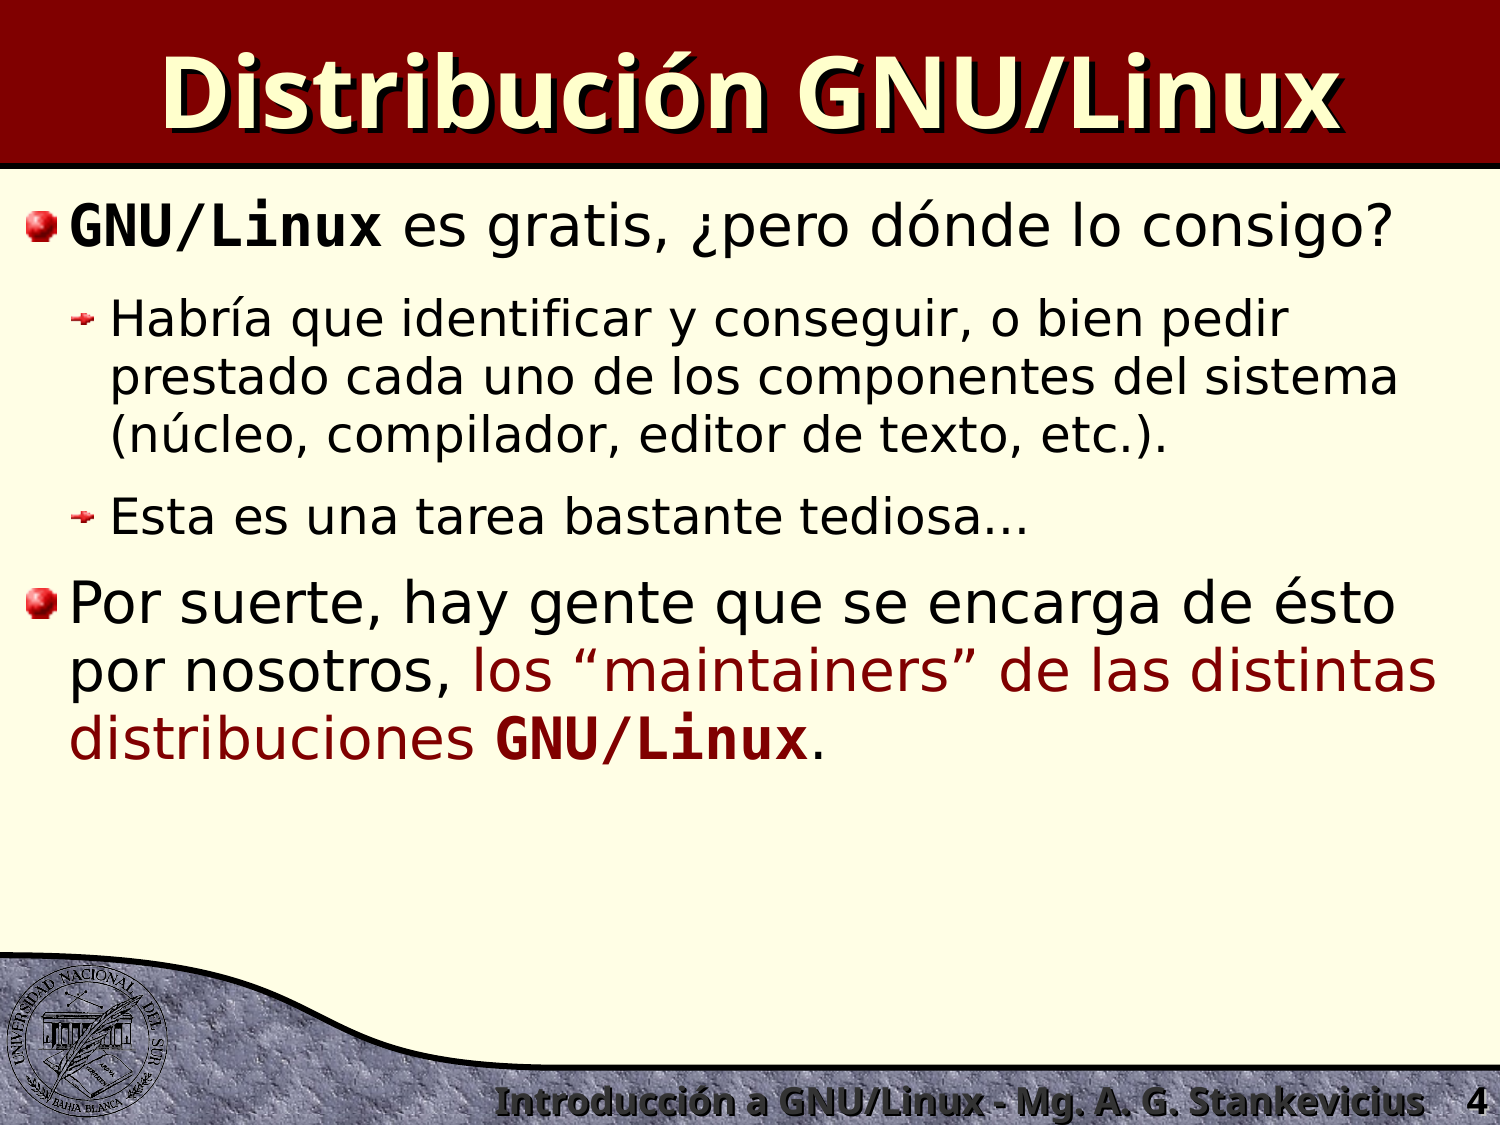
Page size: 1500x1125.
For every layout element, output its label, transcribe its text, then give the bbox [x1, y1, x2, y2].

picture [0, 956, 1500, 1125]
picture [1059, 1100, 1065, 1110]
title Distribución GNU/Linux [15, 12, 1485, 153]
list GNU/Linux es gratis, ¿pero dónde lo consigo? Habría que identificar y conseguir, o bien pedir prestado cada uno de los componentes del sistema (núcleo, compilador, editor de texto, etc.). Esta es una tarea bastante tediosa... Por suerte, hay gente que se encarga de ésto por nosotros, los “maintainers” de las distintas distribuciones GNU/Linux. [11, 192, 1486, 935]
